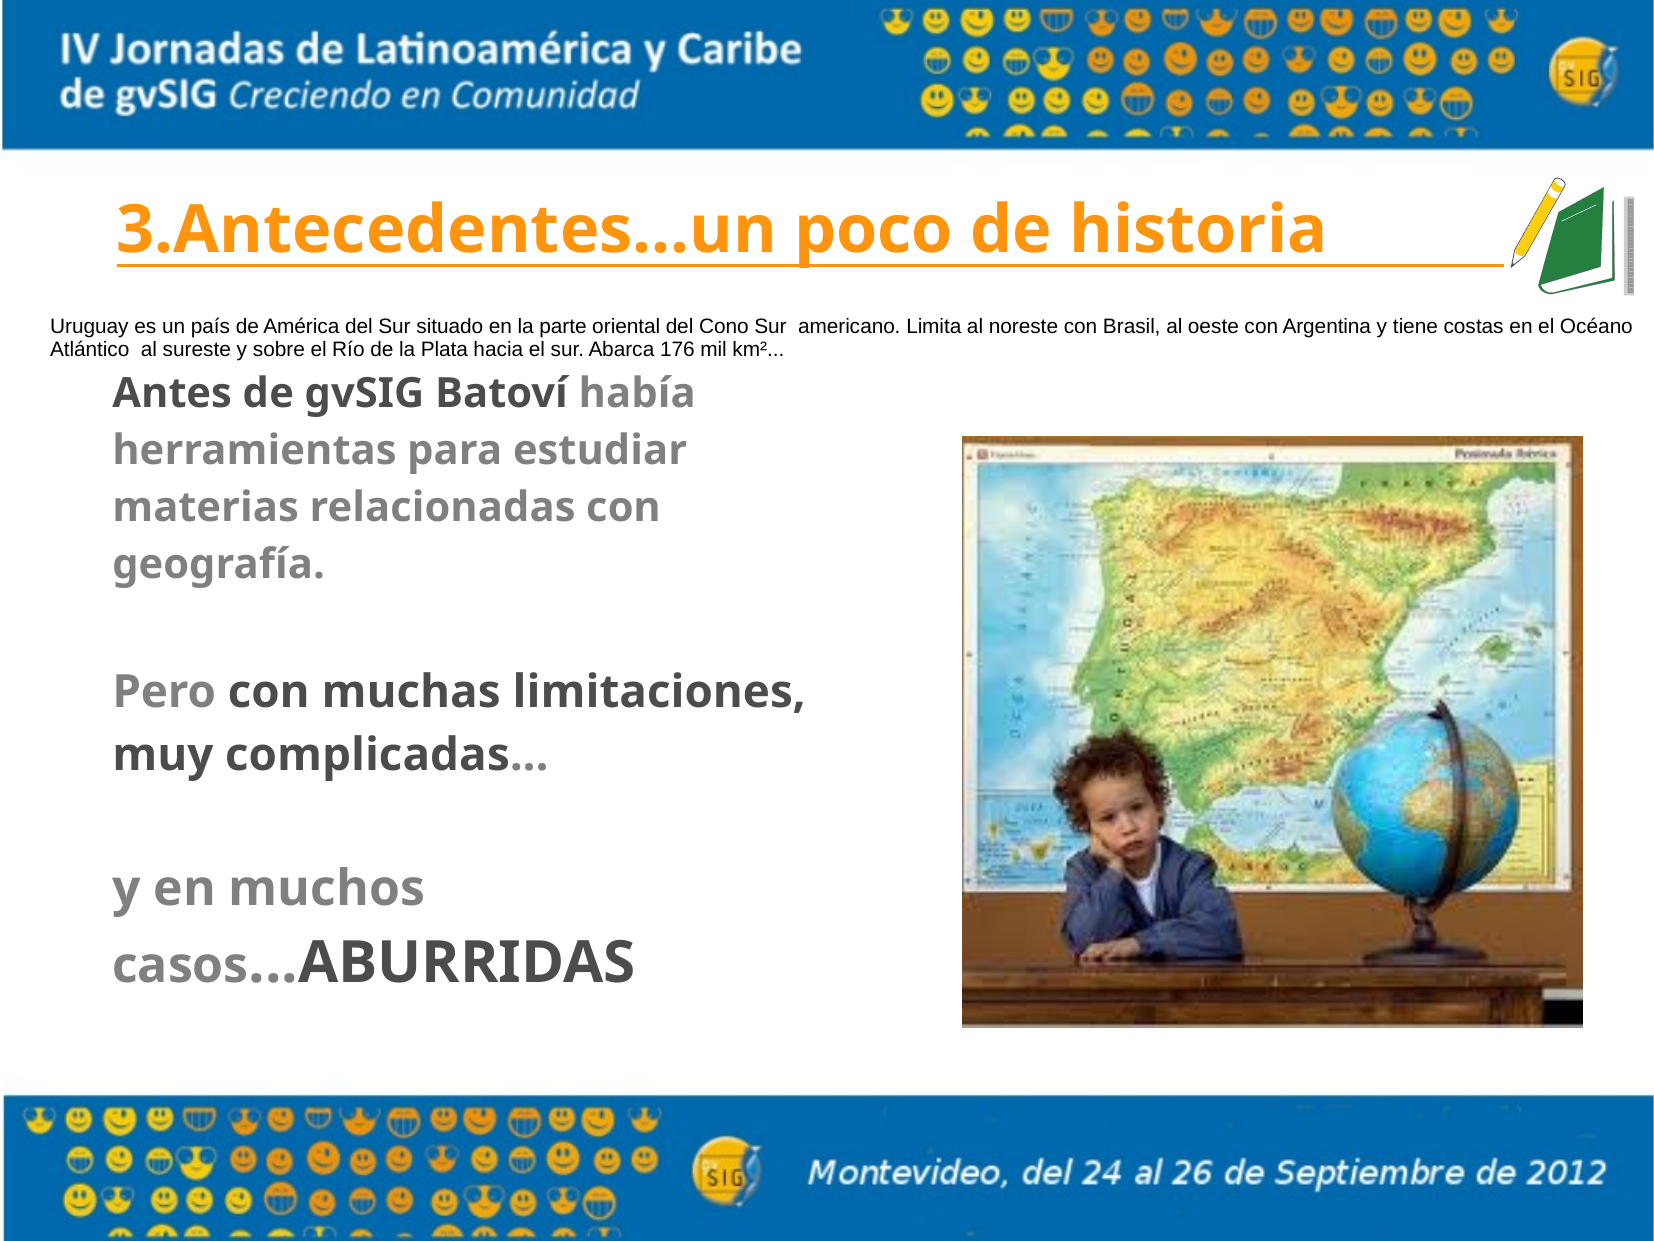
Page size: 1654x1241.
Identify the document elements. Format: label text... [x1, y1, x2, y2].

title Antes de gvSIG Batoví había herramientas para estudiar materias relacionadas con geografía. Pero con muchas limitaciones, muy complicadas... y en muchos casos...ABURRIDAS [112, 382, 851, 980]
picture [1, 0, 1654, 1241]
title 3.Antecedentes...un poco de historia [116, 187, 1510, 266]
text_box Uruguay es un país de América del Sur situado en la parte oriental del Cono Sur americano. Limita al noreste con Brasil, al oeste con Argentina y tiene costas en el Océano Atlántico al sureste y sobre el Río de la Plata hacia el sur. Abarca 176 mil km²... [35, 307, 1654, 369]
